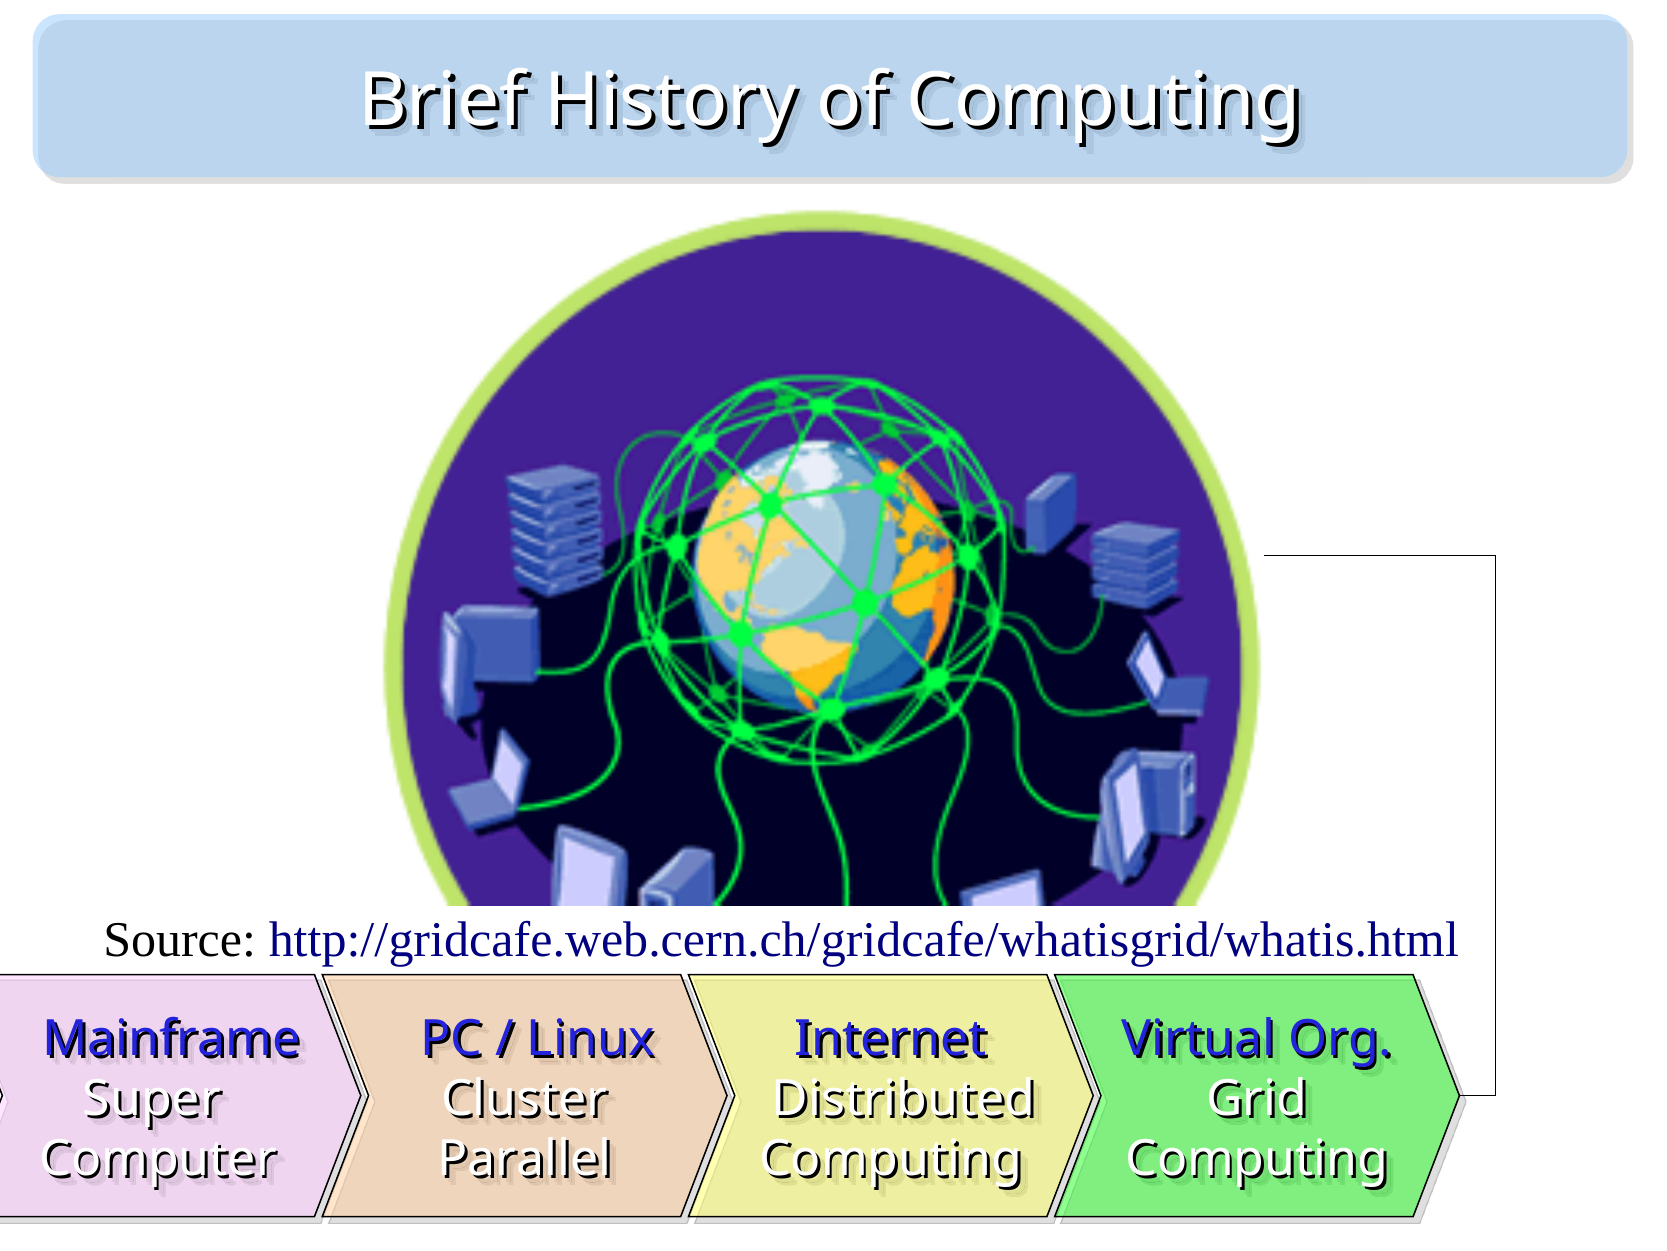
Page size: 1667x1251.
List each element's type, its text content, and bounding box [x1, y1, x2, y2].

text_box Mainframe Super Computer [0, 974, 361, 1217]
text_box PC / Linux Cluster Parallel [322, 974, 728, 1217]
text_box Brief History of Computing [32, 14, 1628, 178]
text_box Source: http://gridcafe.web.cern.ch/gridcafe/whatisgrid/whatis.html [88, 898, 1506, 974]
text_box Virtual Org. Grid Computing [1054, 974, 1460, 1217]
picture [378, 205, 1265, 898]
text_box Internet Distributed Computing [688, 974, 1094, 1217]
